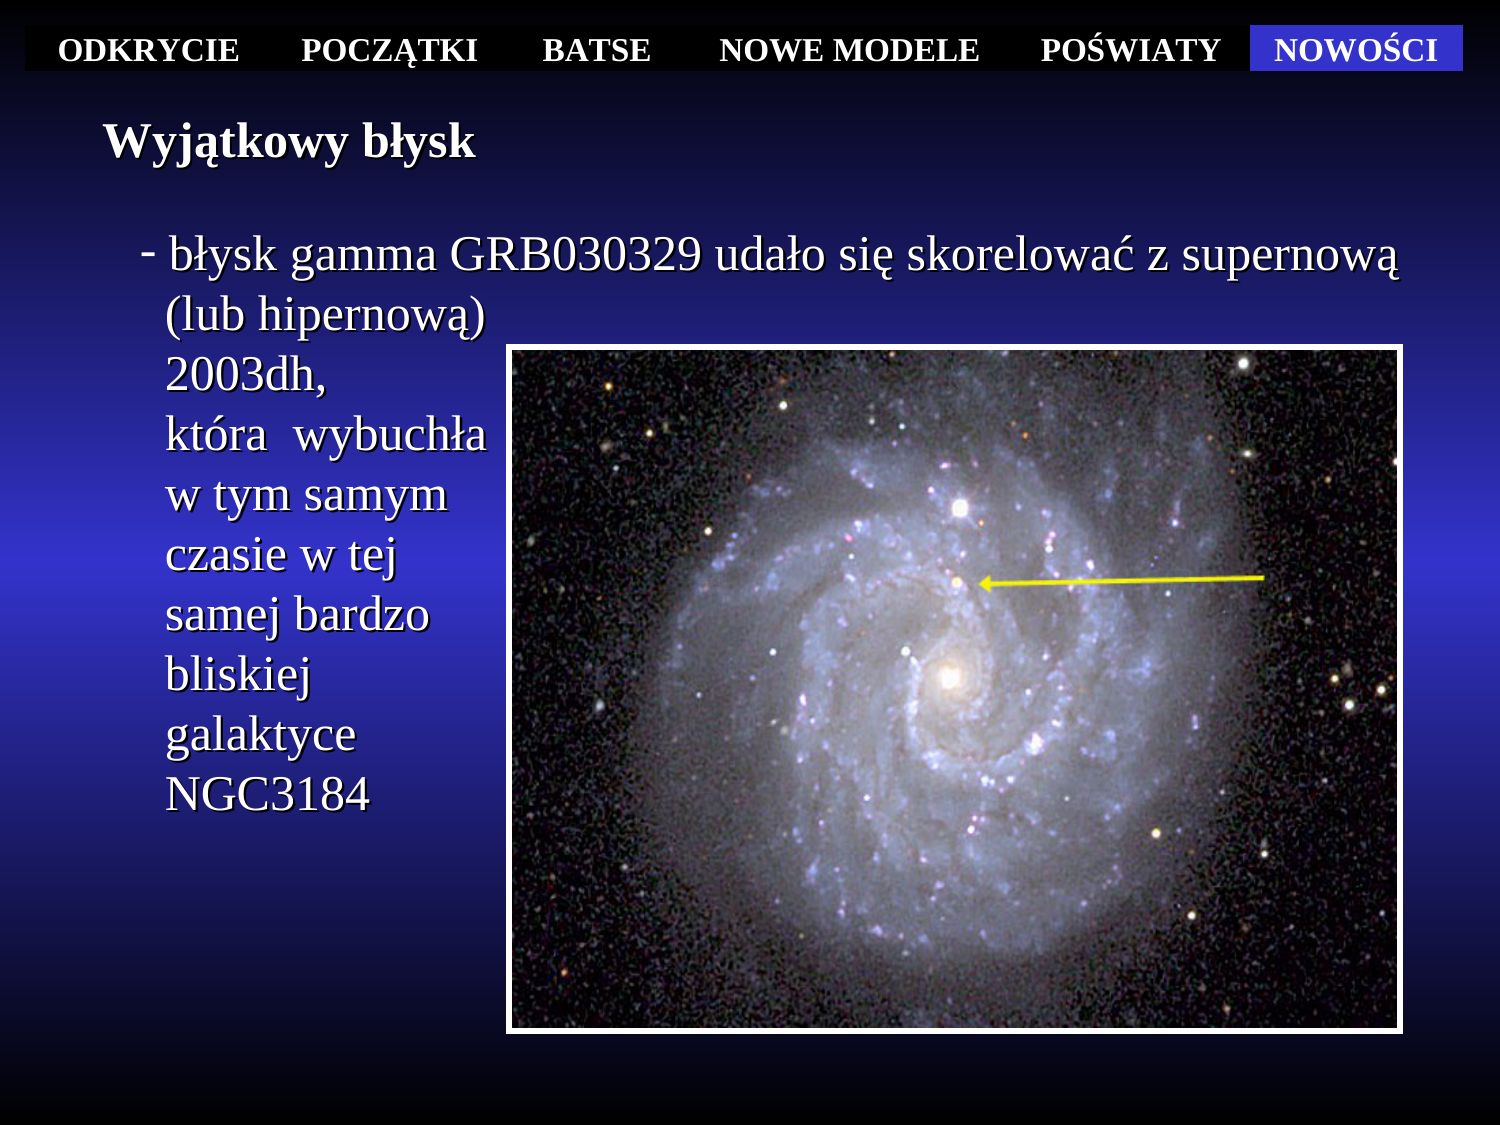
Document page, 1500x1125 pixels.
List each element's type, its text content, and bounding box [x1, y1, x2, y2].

table_header NOWOŚCI [1250, 25, 1463, 71]
picture [512, 350, 1397, 1028]
table_header POCZĄTKI [273, 25, 507, 71]
table_header BATSE [507, 25, 688, 71]
text_box Wyjątkowy błysk [87, 99, 492, 176]
table_header NOWE MODELE [688, 25, 1013, 71]
table_header POŚWIATY [1013, 25, 1250, 71]
text_box błysk gamma GRB030329 udało się skorelować z supernową (lub hipernową) 2003dh, która wybuchła w tym samym czasie w tej samej bardzo bliskiej galaktyce NGC3184 [125, 212, 1463, 828]
table_header ODKRYCIE [25, 25, 273, 71]
